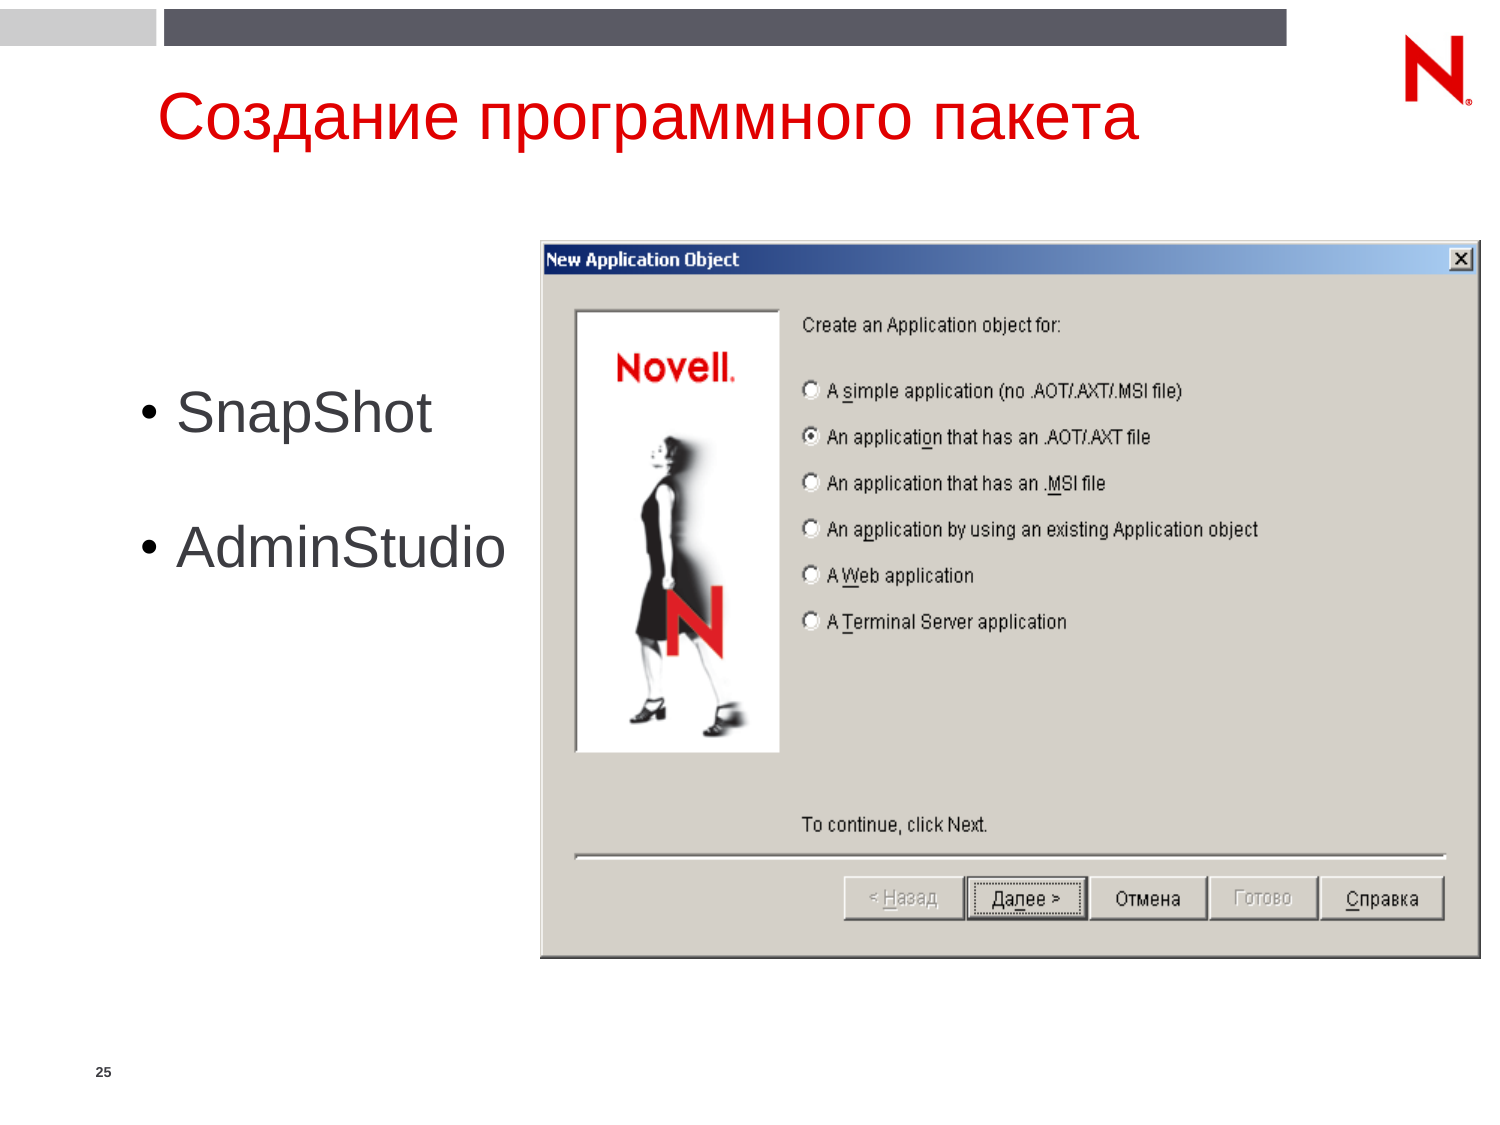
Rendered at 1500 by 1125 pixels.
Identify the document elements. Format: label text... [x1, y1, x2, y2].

text_box Создание программного пакета [142, 71, 1312, 171]
picture [540, 240, 1481, 959]
text_box SnapShot AdminStudio [125, 372, 540, 588]
picture [1403, 32, 1473, 107]
